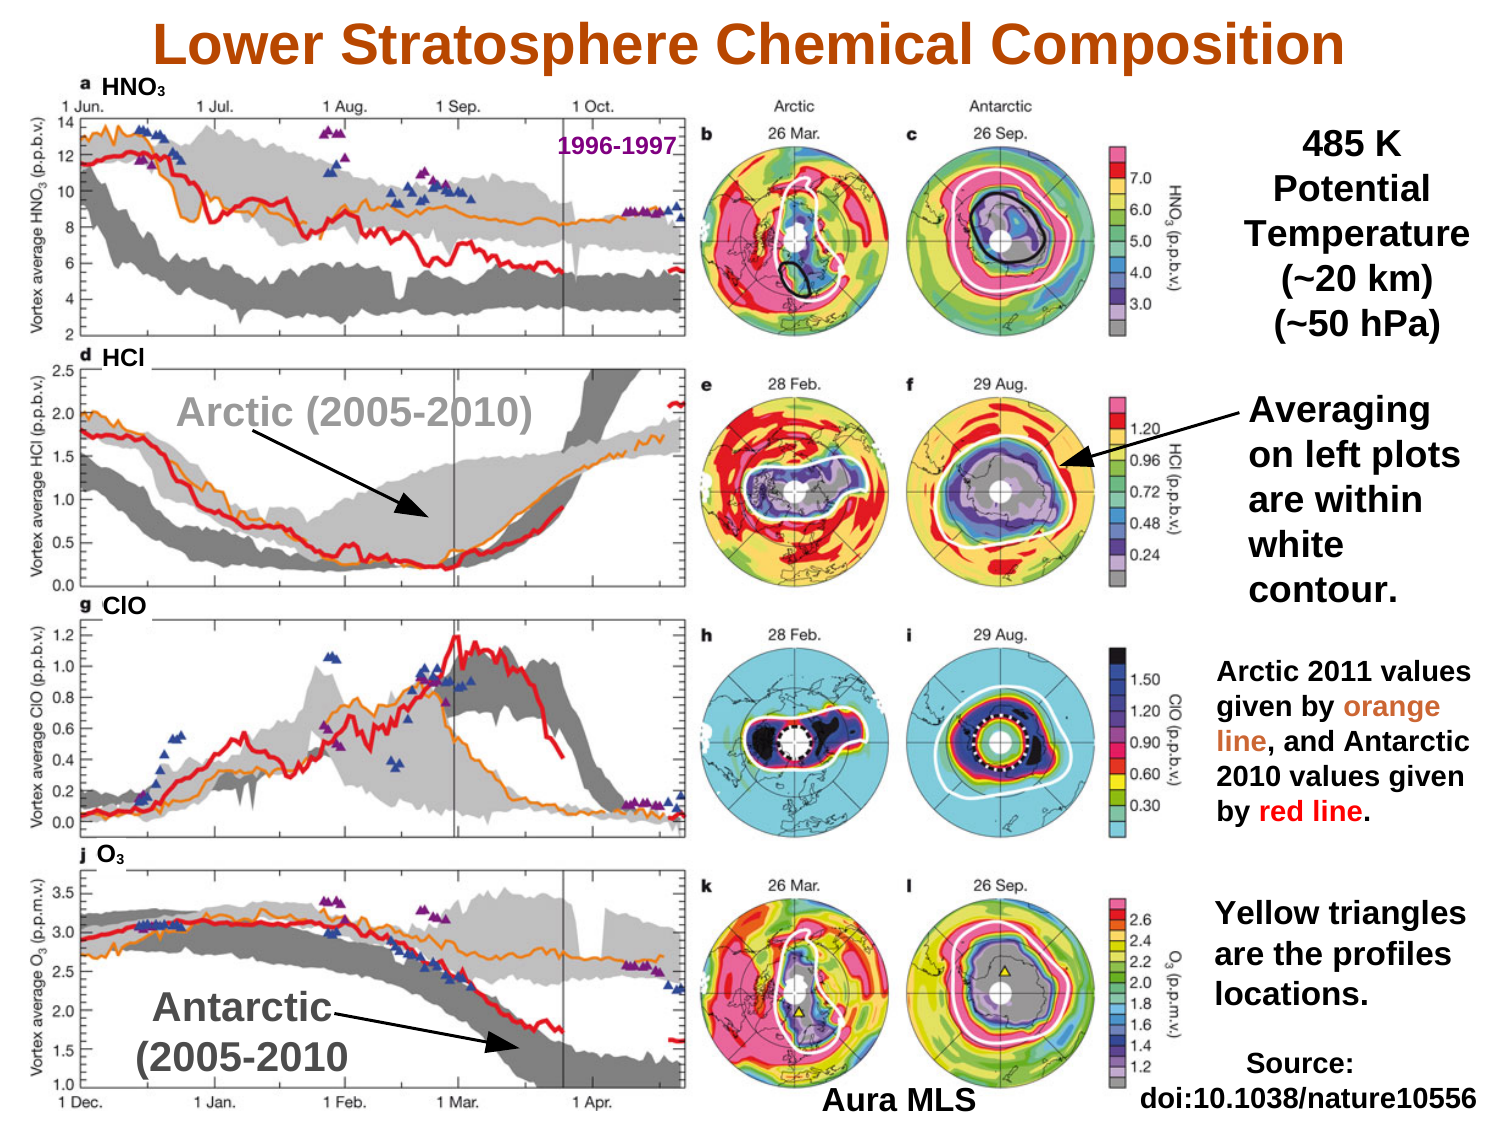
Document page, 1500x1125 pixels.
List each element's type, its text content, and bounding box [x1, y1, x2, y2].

text_box Averaging on left plots are within white contour. [1233, 377, 1493, 663]
text_box HCl [102, 341, 152, 380]
text_box 485 K Potential Temperature (~20 km) (~50 hPa) [1229, 111, 1489, 352]
text_box Yellow triangles are the profiles locations. [1199, 884, 1486, 1020]
picture [29, 78, 1183, 1111]
text_box ClO [102, 589, 153, 628]
text_box Source: doi:10.1038/nature10556 [1125, 1037, 1500, 1122]
text_box Aura MLS [806, 1070, 996, 1125]
text_box O3 [96, 837, 127, 876]
text_box 1996-1997 [542, 121, 693, 167]
text_box Antarctic (2005-2010 [120, 971, 365, 1087]
text_box HNO3 [101, 70, 172, 108]
text_box Arctic (2005-2010) [160, 377, 549, 443]
text_box Arctic 2011 values given by orange line, and Antarctic 2010 values given by red line. [1201, 645, 1488, 836]
text_box Lower Stratosphere Chemical Composition [0, 11, 1500, 78]
